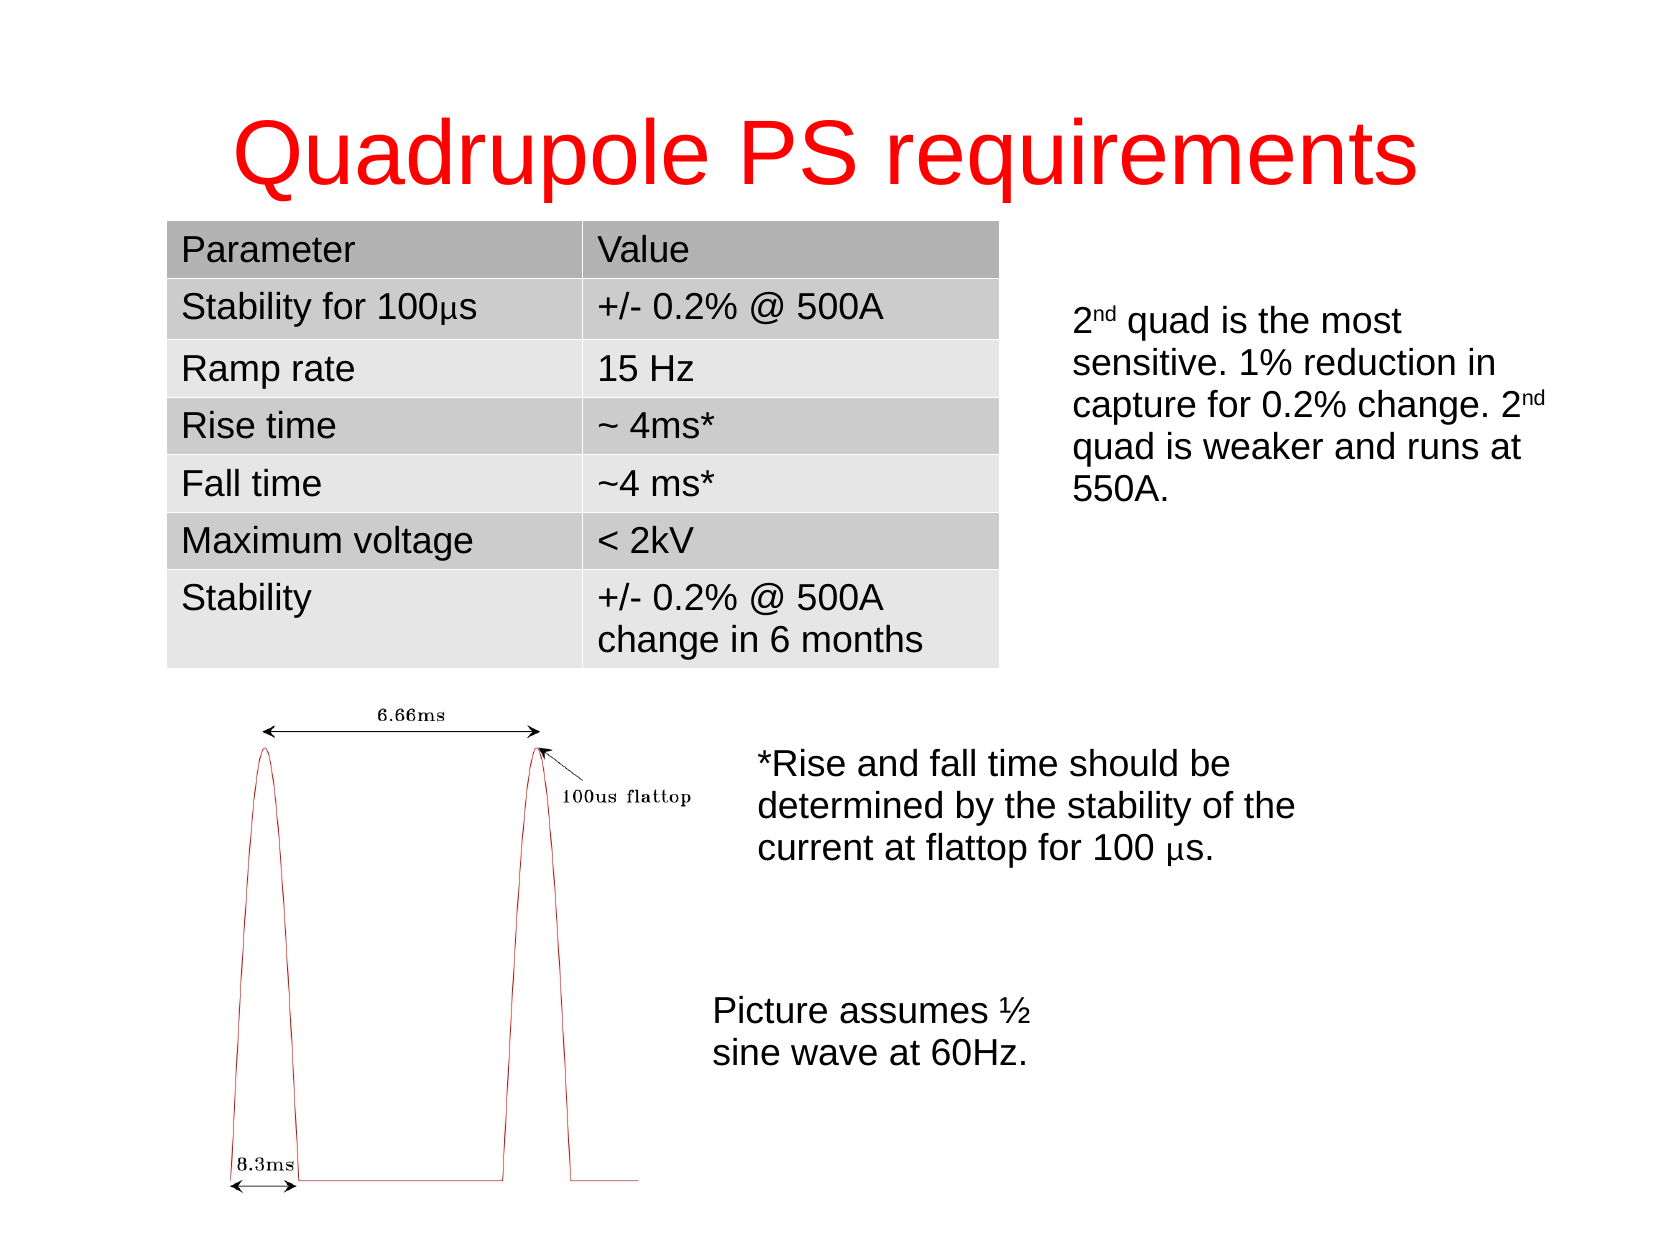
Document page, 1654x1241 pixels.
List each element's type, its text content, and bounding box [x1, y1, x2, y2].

text_box 2nd quad is the most sensitive. 1% reduction in capture for 0.2% change. 2nd quad is weaker and runs at 550A. [1057, 292, 1583, 521]
table_cell Fall time [167, 455, 582, 512]
table_cell Maximum voltage [167, 513, 582, 569]
table_cell Ramp rate [167, 340, 582, 397]
table_cell +/- 0.2% @ 500A [583, 279, 999, 339]
text_box *Rise and fall time should be determined by the stability of the current at flattop for 100 s. [742, 735, 1366, 881]
table_cell Stability [167, 570, 582, 668]
table_cell Stability for 100s [167, 279, 582, 339]
text_box Picture assumes ½ sine wave at 60Hz. [697, 982, 1118, 1082]
table_cell ~ 4ms* [583, 398, 999, 454]
table_header Parameter [167, 221, 582, 278]
picture [172, 669, 721, 1216]
table_header Value [583, 221, 999, 278]
table_cell ~4 ms* [583, 455, 999, 512]
table_cell +/- 0.2% @ 500A change in 6 months [583, 570, 999, 668]
table_cell Rise time [167, 398, 582, 454]
title Quadrupole PS requirements [82, 56, 1571, 250]
table_cell < 2kV [583, 513, 999, 569]
table_cell 15 Hz [583, 340, 999, 397]
